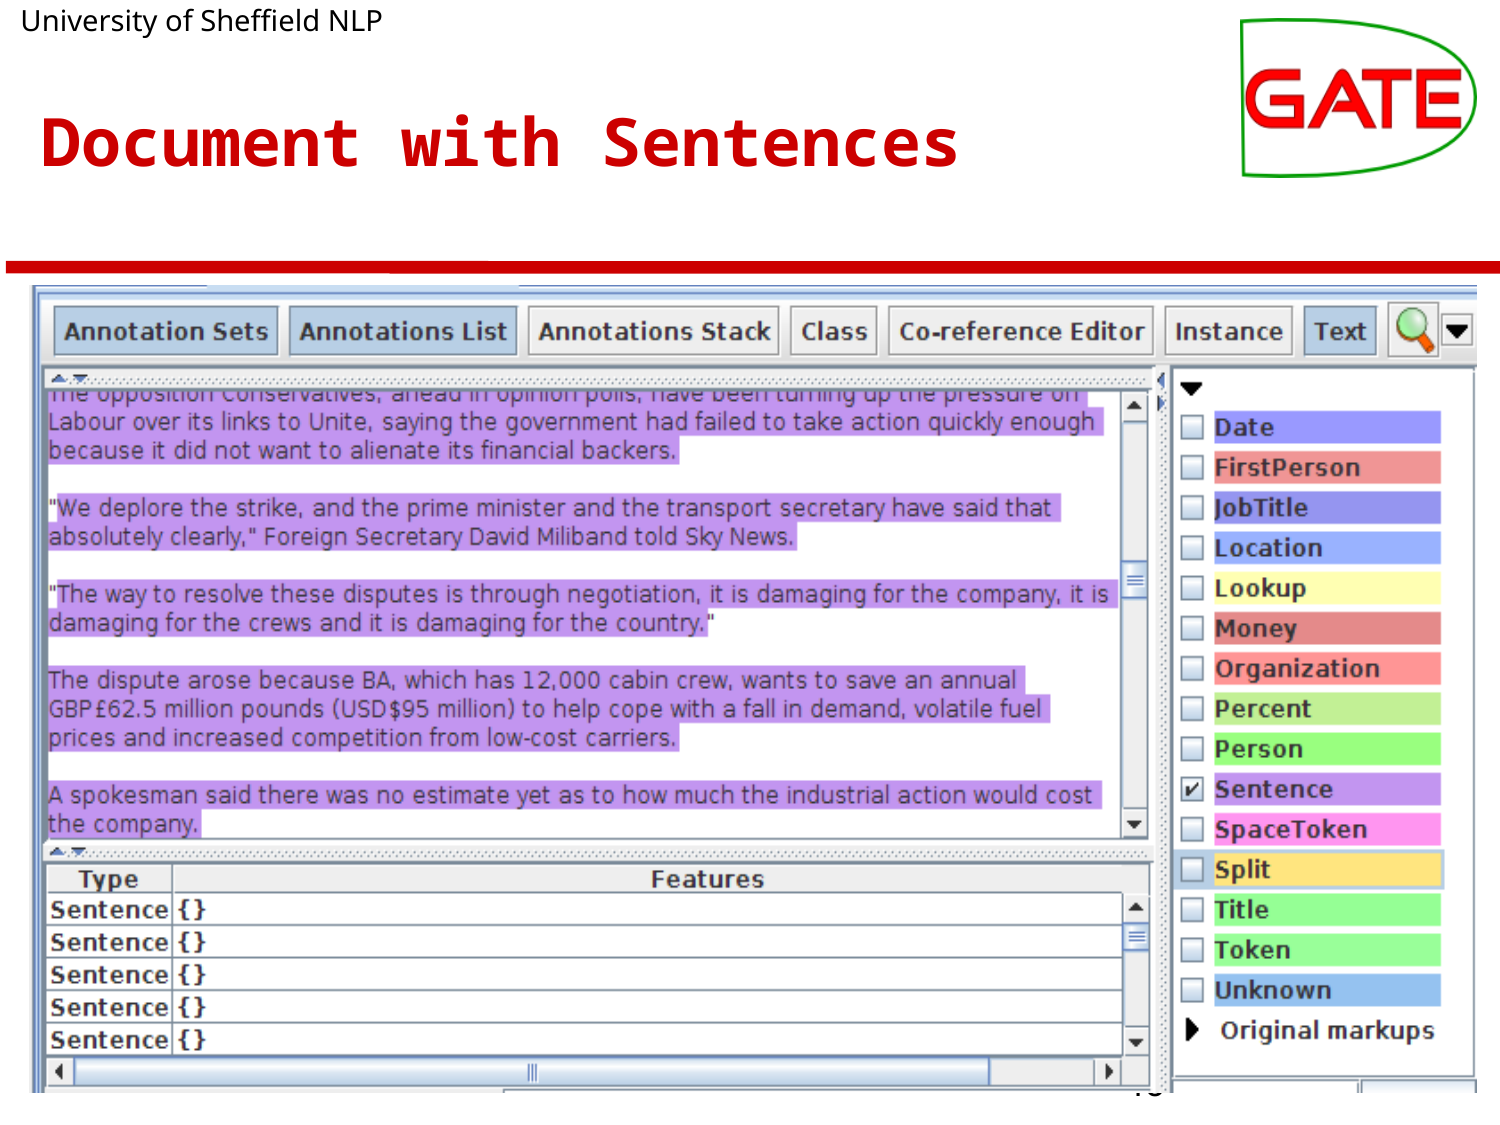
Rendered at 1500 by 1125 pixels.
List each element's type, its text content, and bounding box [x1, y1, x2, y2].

picture [1240, 18, 1477, 178]
picture [29, 285, 1477, 1093]
title Document with Sentences [41, 38, 1383, 247]
